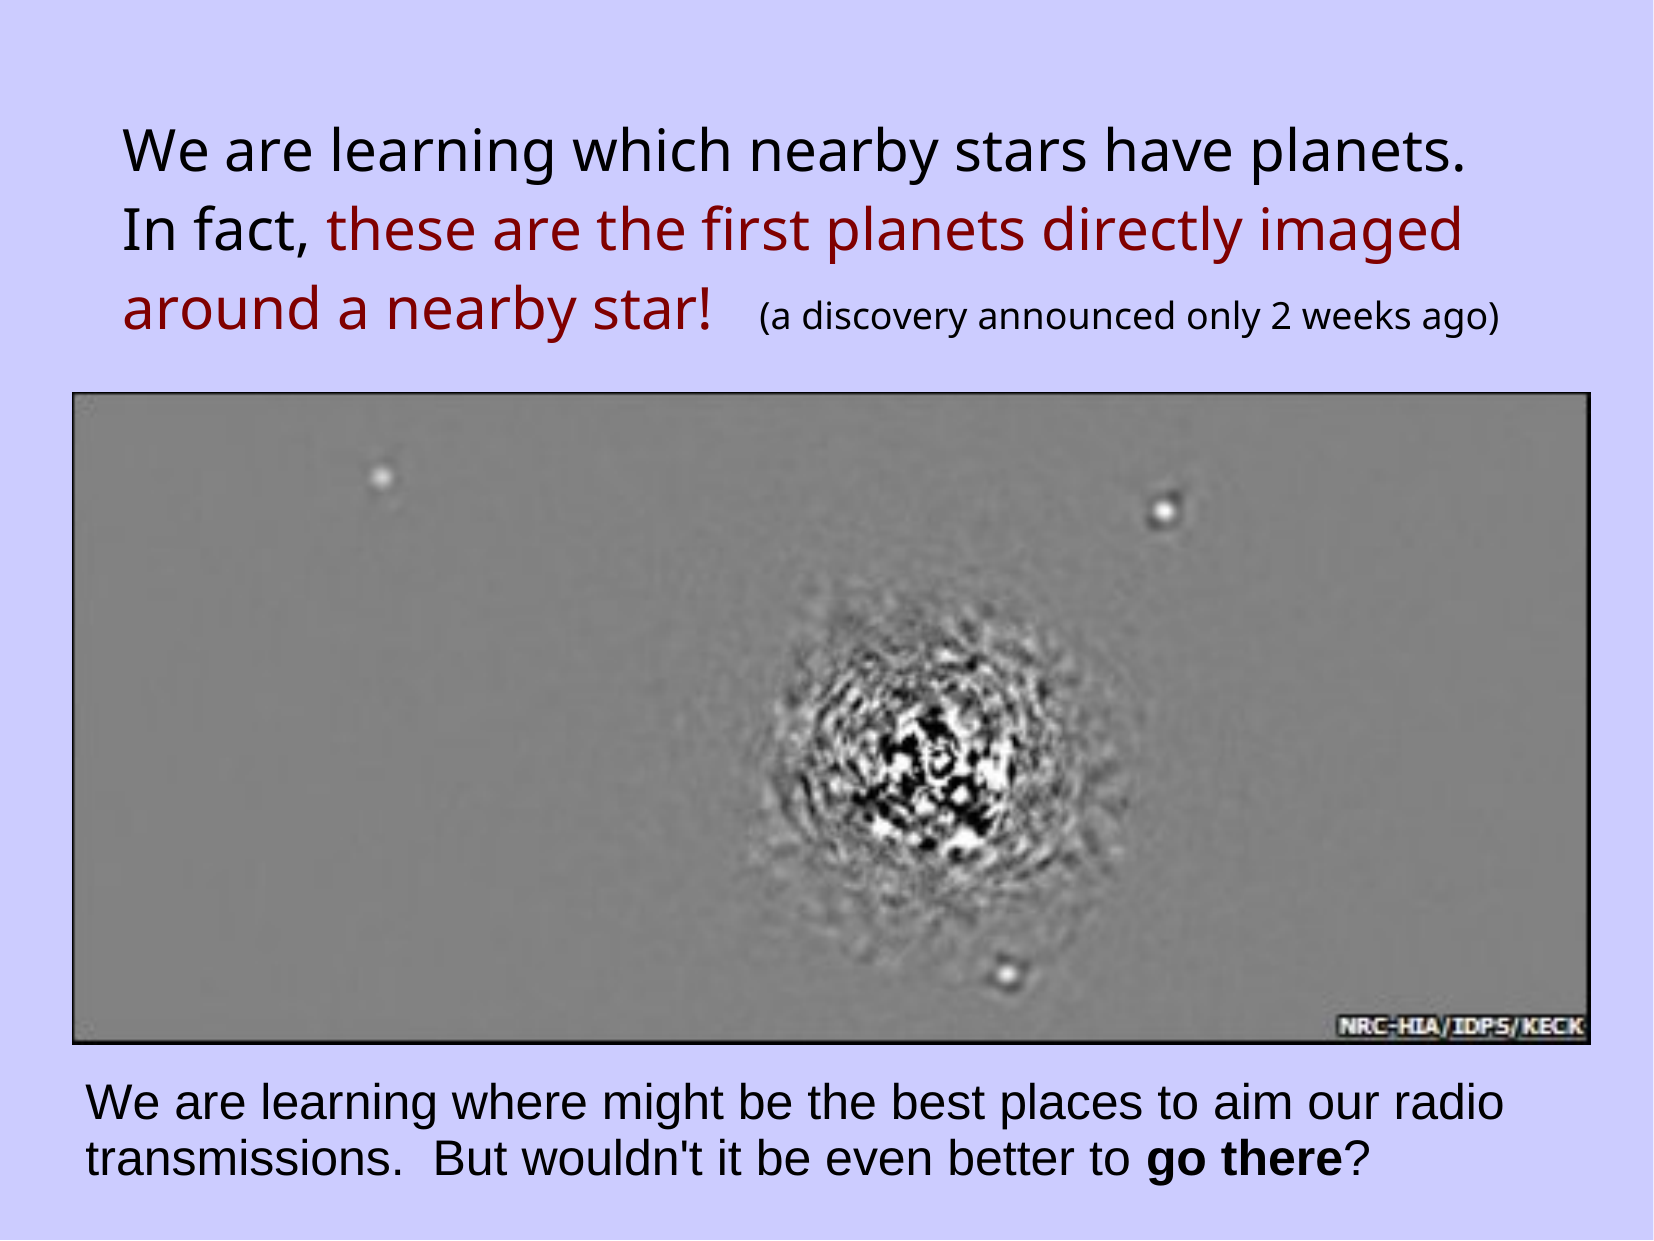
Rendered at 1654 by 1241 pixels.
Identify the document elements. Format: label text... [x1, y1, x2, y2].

text_box We are learning where might be the best places to aim our radio transmissions. But wouldn't it be even better to go there? [85, 1074, 1531, 1210]
text_box We are learning which nearby stars have planets. In fact, these are the first planets directly imaged around a nearby star! (a discovery announced only 2 weeks ago) [122, 108, 1558, 311]
picture [72, 392, 1591, 1045]
